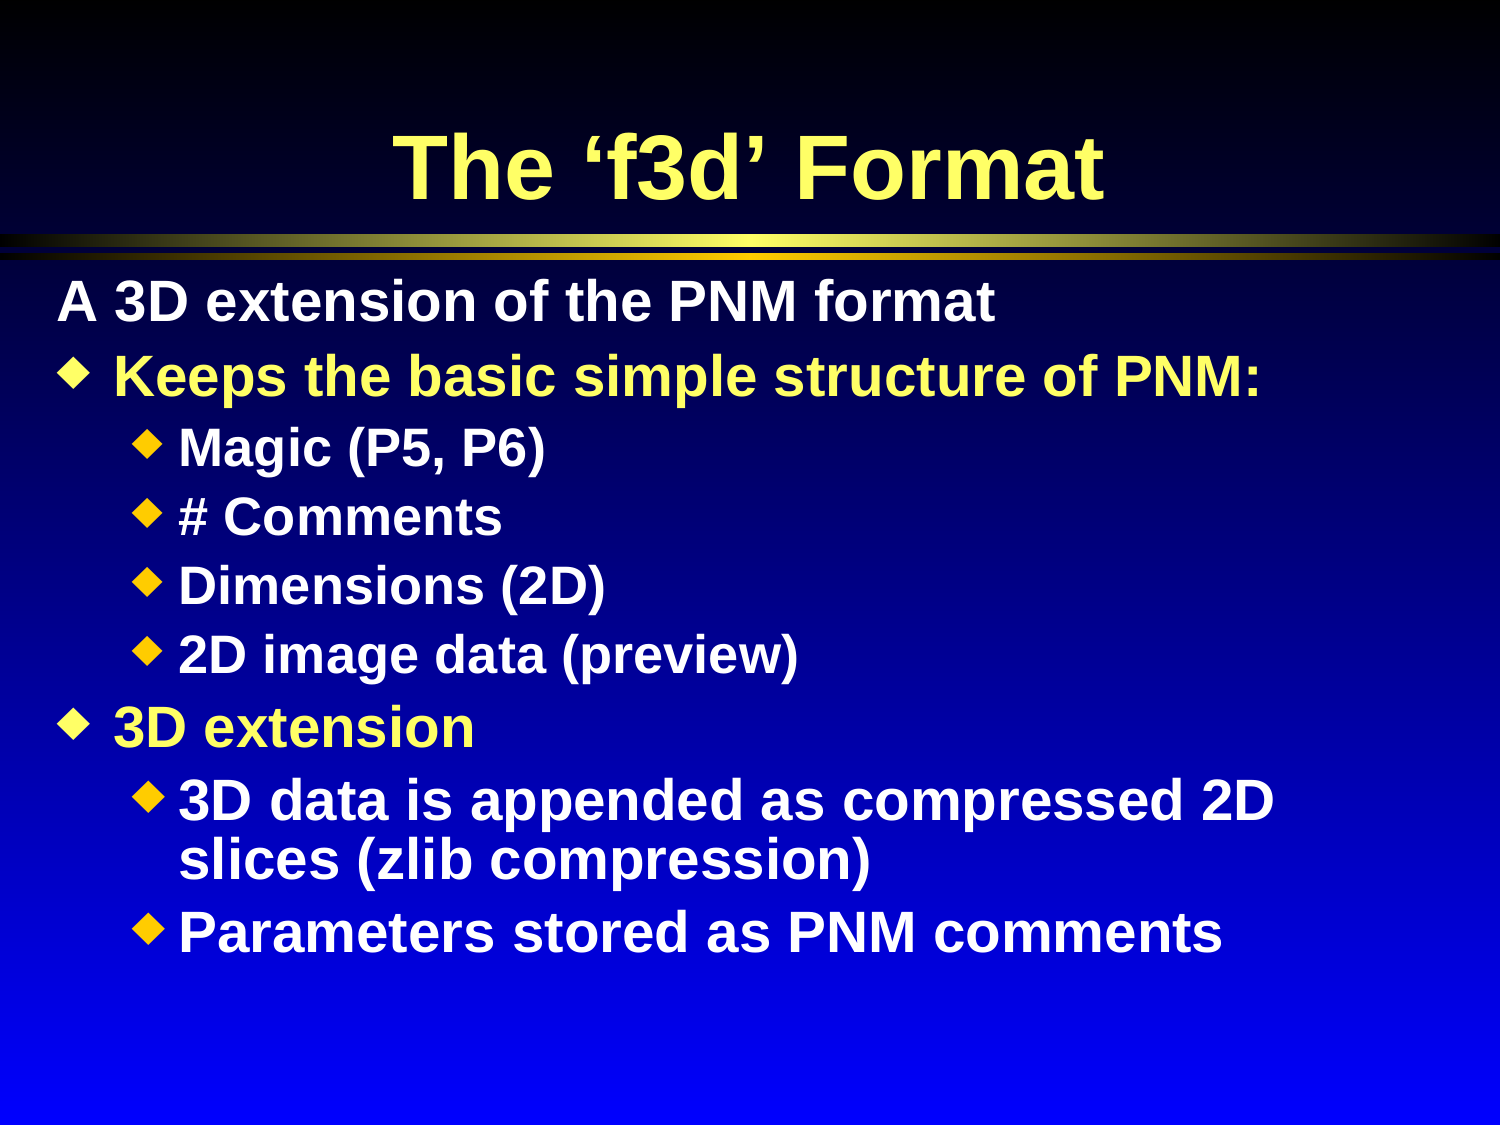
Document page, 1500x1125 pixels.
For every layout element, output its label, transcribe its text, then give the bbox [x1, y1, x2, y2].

title The ‘f3d’ Format [39, 39, 1460, 227]
list A 3D extension of the PNM format Keeps the basic simple structure of PNM: Magic (P5, P6) # Comments Dimensions (2D) 2D image data (preview) 3D extension 3D data is appended as compressed 2D slices (zlib compression) Parameters stored as PNM comments [41, 267, 1461, 1116]
